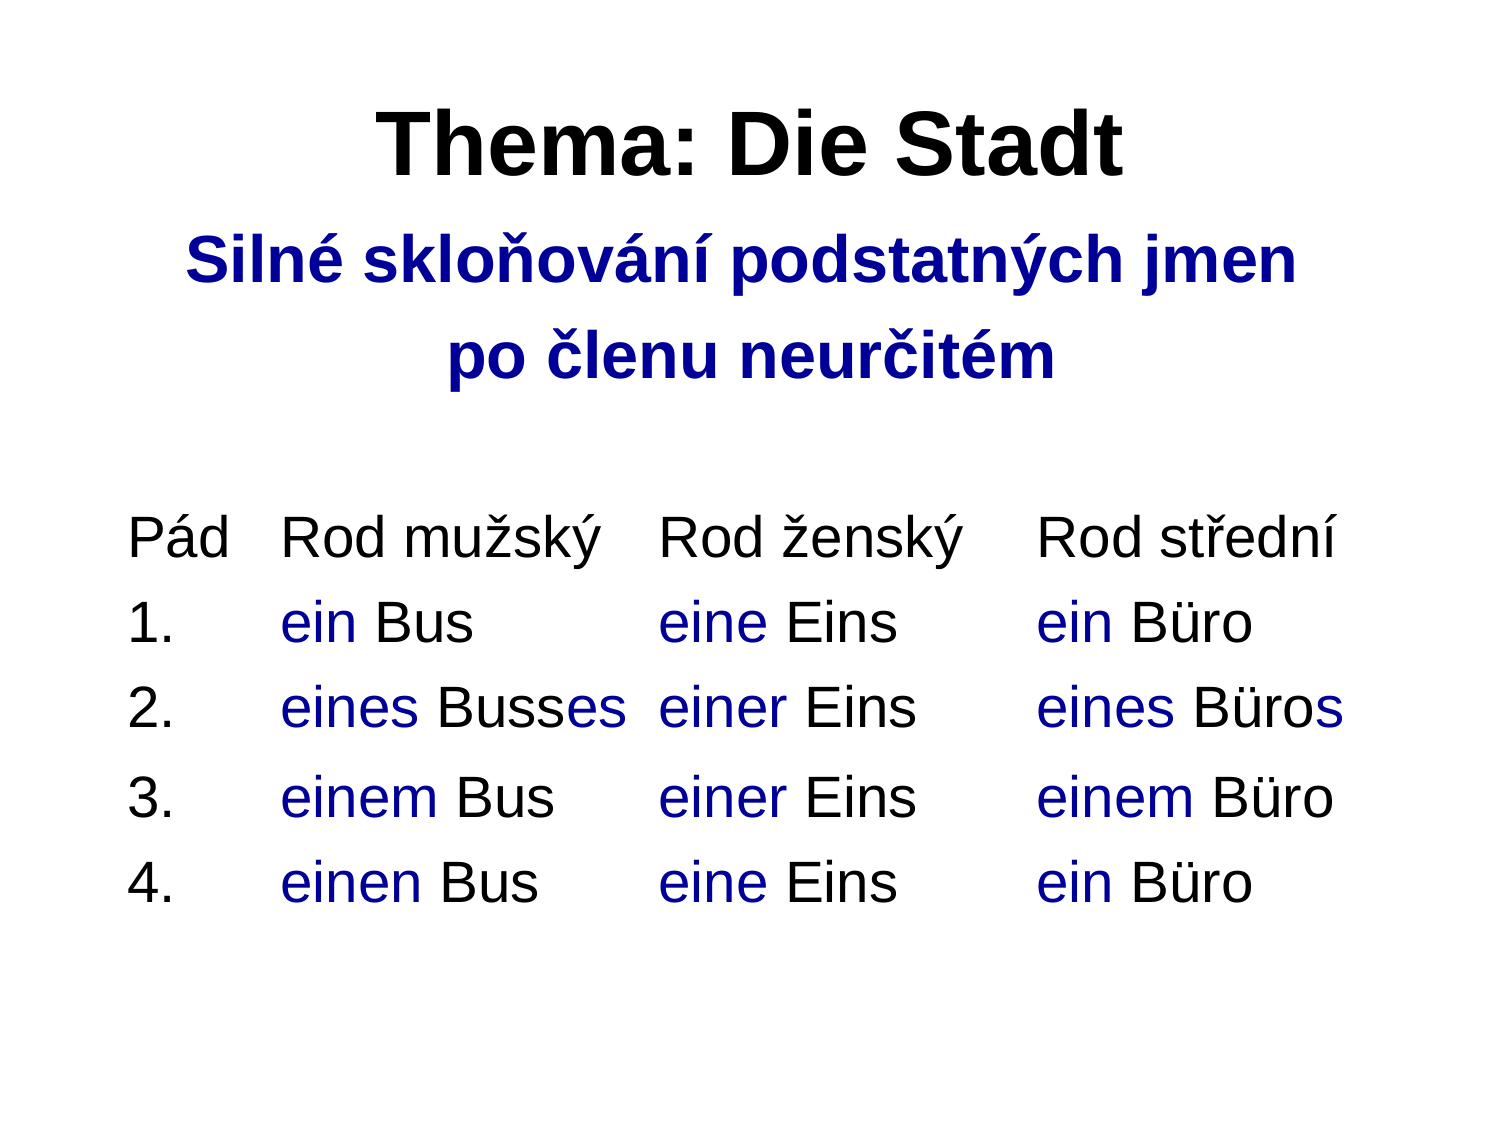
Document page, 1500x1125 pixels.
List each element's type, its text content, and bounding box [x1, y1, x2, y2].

list Silné skloňování podstatných jmen po členu neurčitém [76, 208, 1427, 1007]
table_cell einer Eins [644, 752, 1022, 837]
table_cell ein Büro [1022, 837, 1388, 929]
table_cell 4. [112, 837, 266, 929]
title Thema: Die Stadt [75, 45, 1426, 233]
table_cell eines Busses [266, 662, 644, 752]
table_cell 3. [112, 752, 266, 837]
table_cell 2. [112, 662, 266, 752]
table_header Rod ženský [644, 492, 1022, 577]
table_cell einer Eins [644, 662, 1022, 752]
table_cell ein Bus [266, 577, 644, 662]
table_header Rod mužský [266, 492, 644, 577]
table_cell eines Büros [1022, 662, 1388, 752]
table_cell 1. [112, 577, 266, 662]
table_cell einem Bus [266, 752, 644, 837]
table_cell ein Büro [1022, 577, 1388, 662]
table_header Pád [112, 492, 266, 577]
table_header Rod střední [1022, 492, 1388, 577]
table_cell eine Eins [644, 577, 1022, 662]
table_cell einen Bus [266, 837, 644, 929]
table_cell eine Eins [644, 837, 1022, 929]
table_cell einem Büro [1022, 752, 1388, 837]
